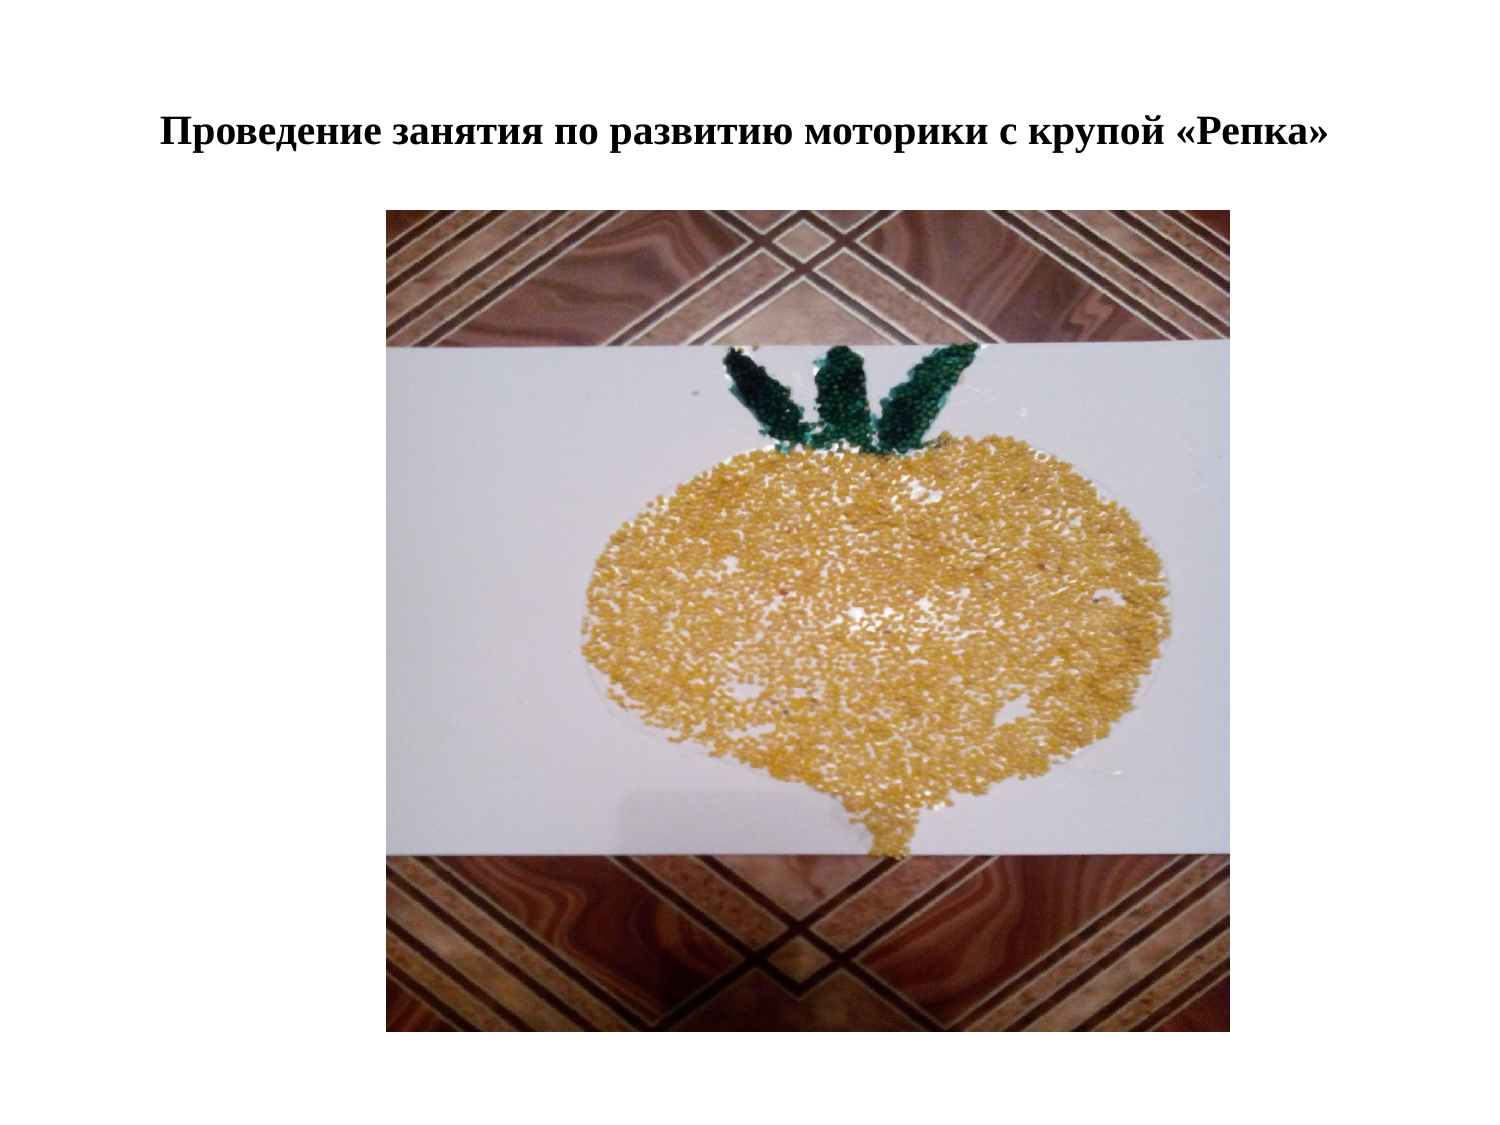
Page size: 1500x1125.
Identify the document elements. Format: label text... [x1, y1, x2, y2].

picture [386, 210, 1230, 1032]
title Проведение занятия по развитию моторики с крупой «Репка» [75, 45, 1425, 233]
